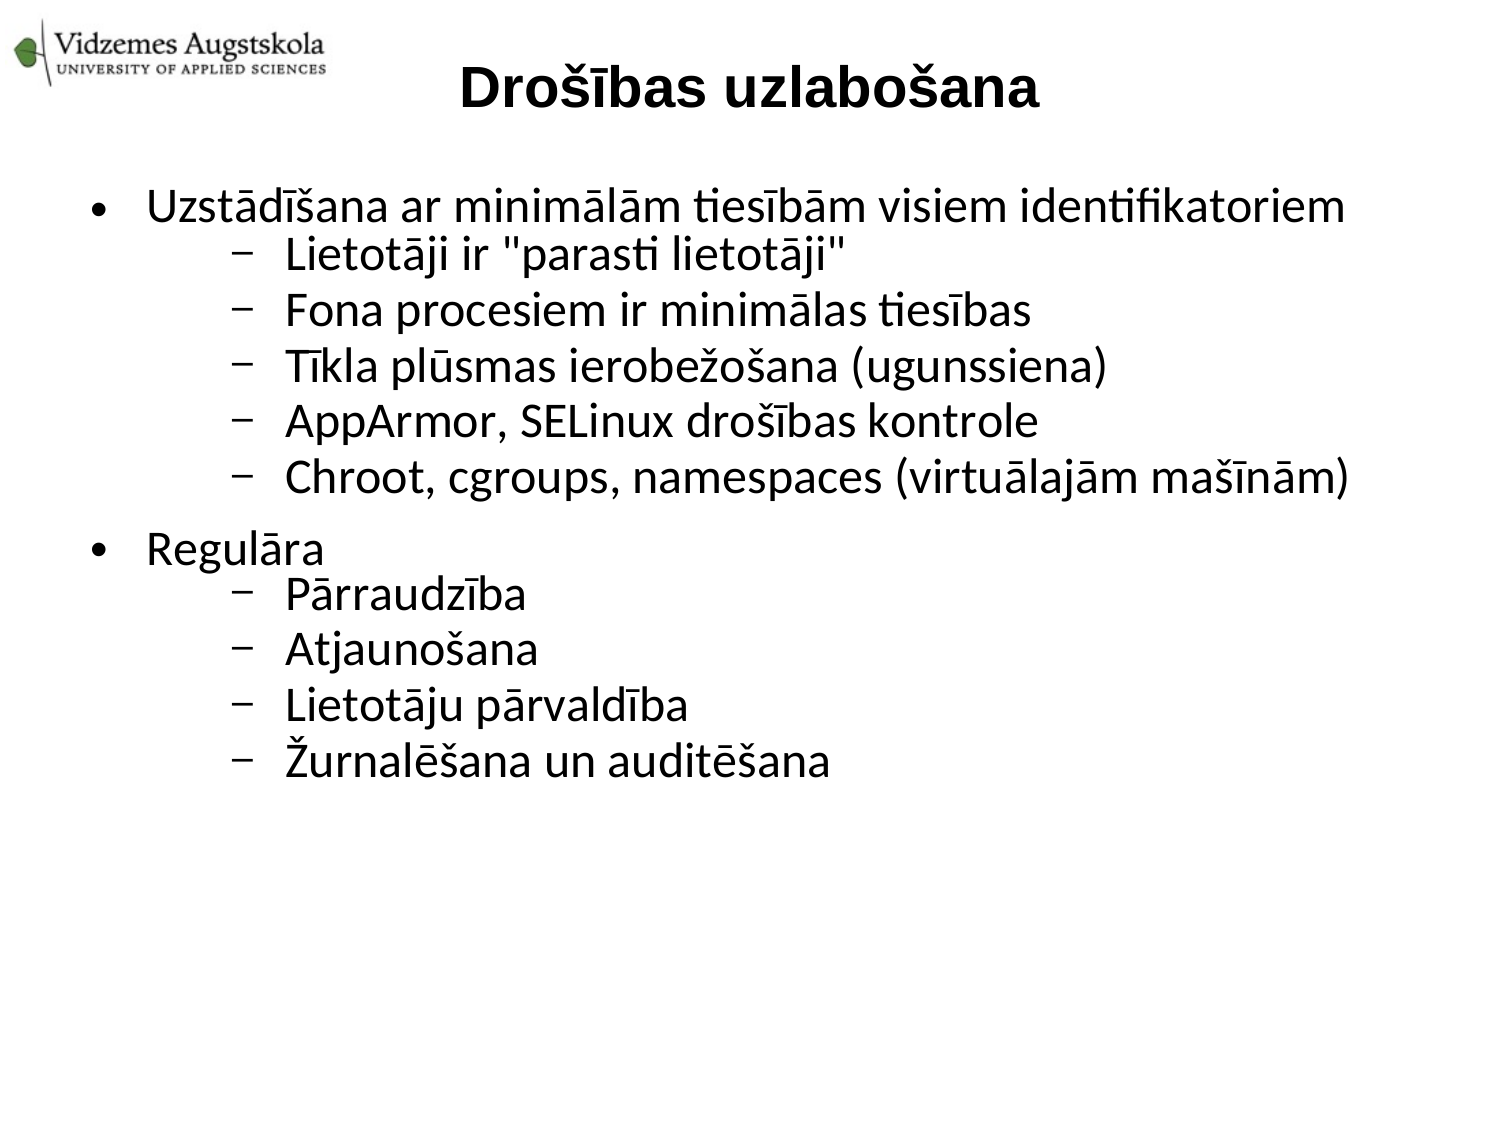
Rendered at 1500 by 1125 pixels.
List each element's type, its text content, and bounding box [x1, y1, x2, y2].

list Uzstādīšana ar minimālām tiesībām visiem identifikatoriem Lietotāji ir "parasti lietotāji" Fona procesiem ir minimālas tiesības Tīkla plūsmas ierobežošana (ugunssiena) AppArmor, SELinux drošības kontrole Chroot, cgroups, namespaces (virtuālajām mašīnām) Regulāra Pārraudzība Atjaunošana Lietotāju pārvaldība Žurnalēšana un auditēšana [75, 177, 1425, 1125]
picture [5, 2, 334, 102]
title Drošības uzlabošana [75, 54, 1425, 125]
